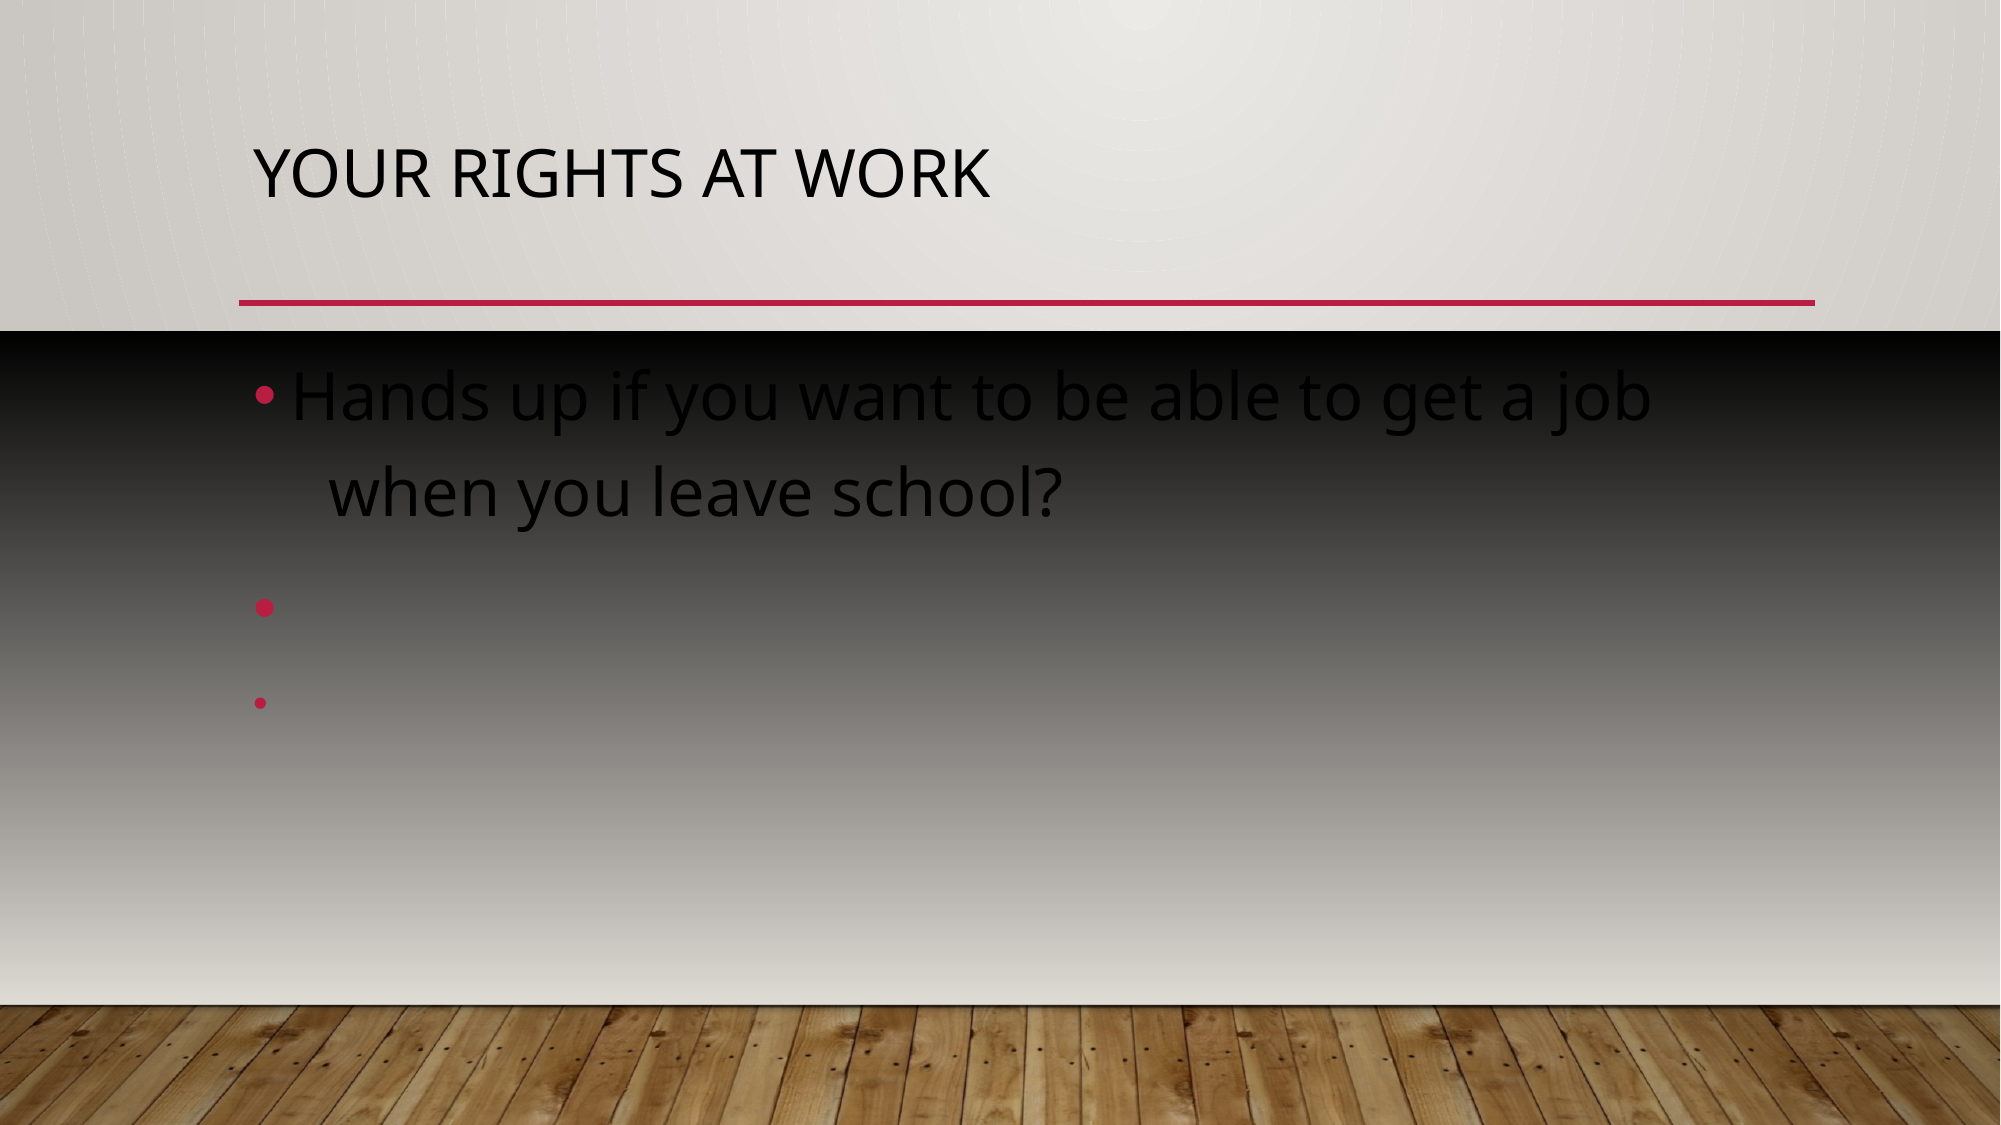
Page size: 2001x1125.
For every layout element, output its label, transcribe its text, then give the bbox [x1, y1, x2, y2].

title Your rights at work [238, 131, 1814, 305]
list Hands up if you want to be able to get a job when you leave school? [238, 330, 1814, 897]
